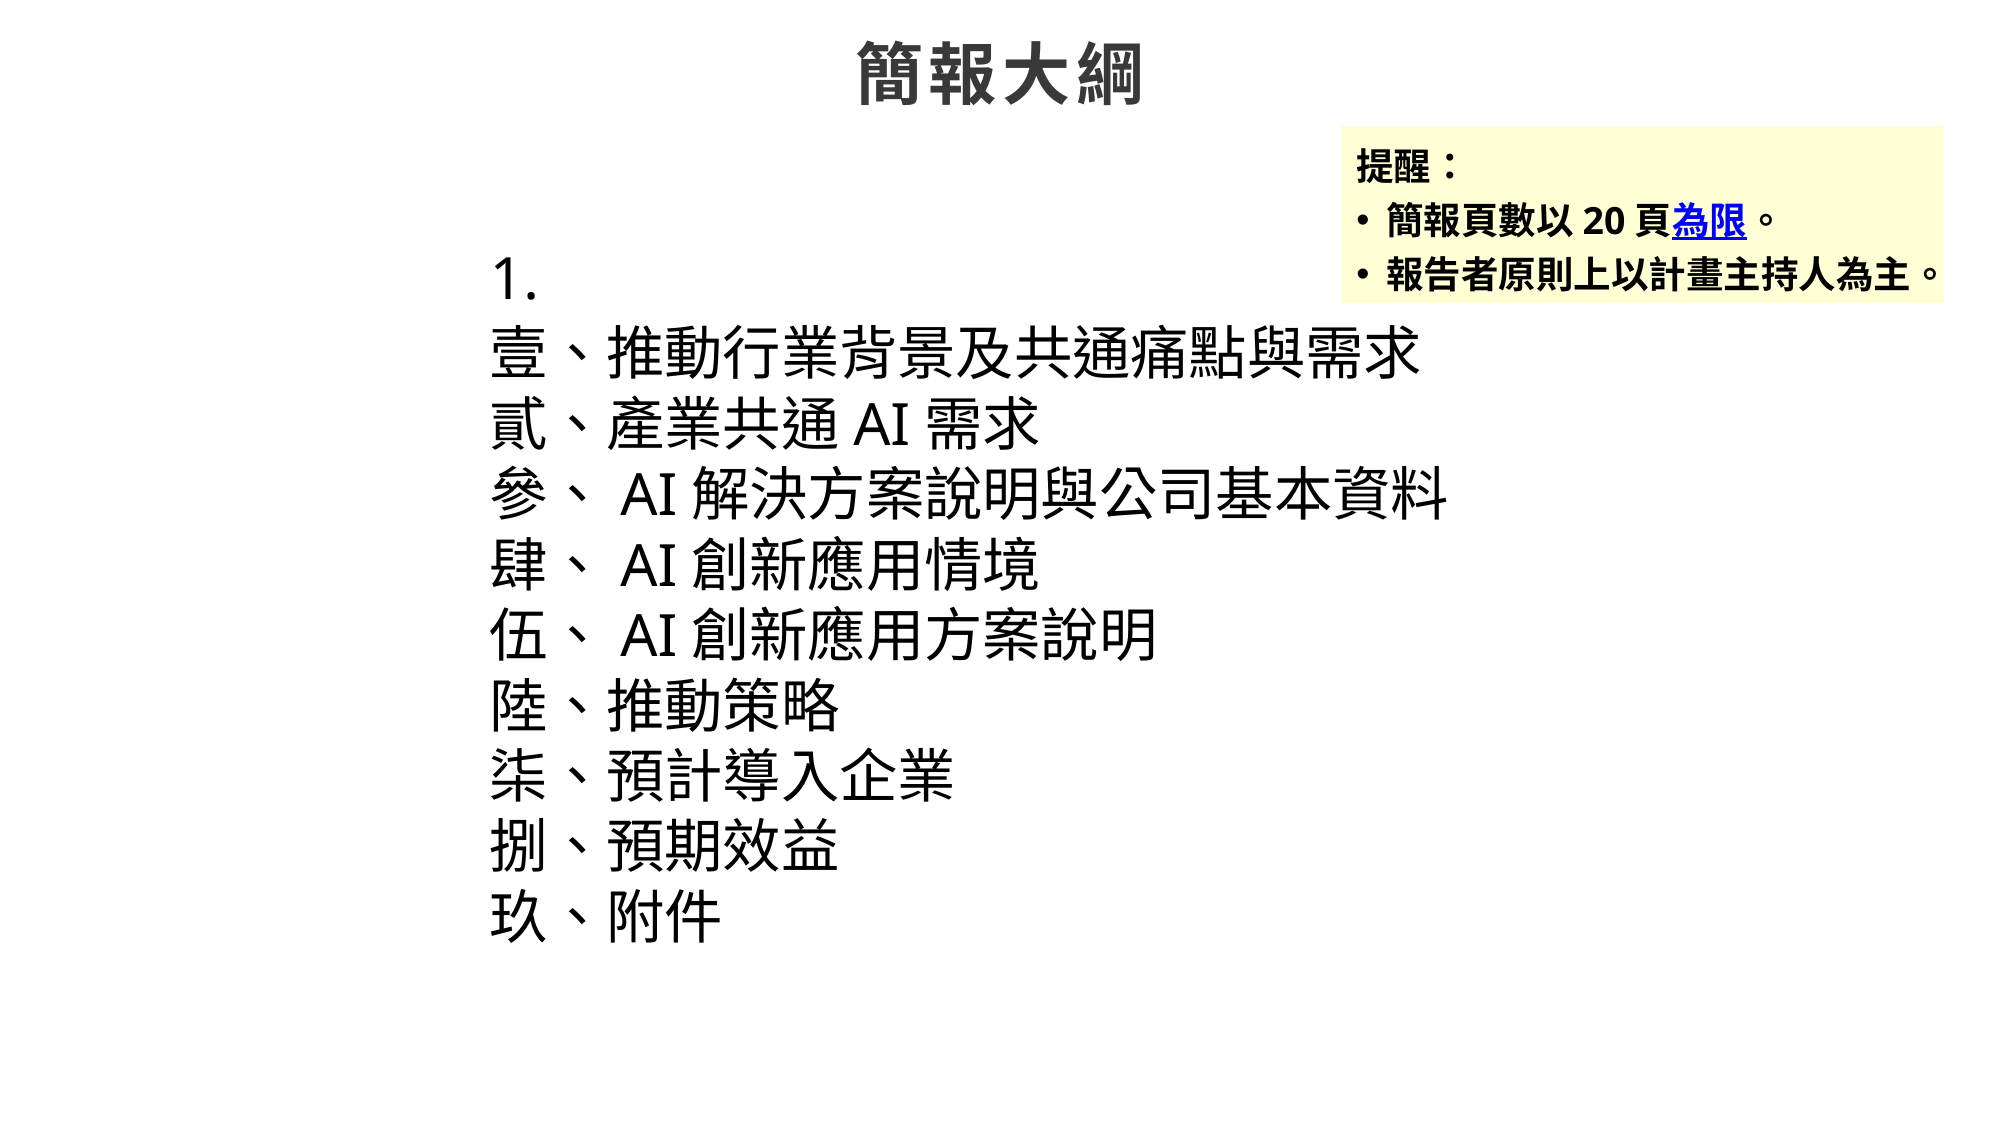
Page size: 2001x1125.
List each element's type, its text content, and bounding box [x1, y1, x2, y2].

text_box 提醒： 簡報頁數以20頁為限。 報告者原則上以計畫主持人為主。 [1341, 126, 1944, 303]
text_box 壹、推動行業背景及共通痛點與需求 貳、產業共通AI需求 參、AI解決方案說明與公司基本資料 肆、AI創新應用情境 伍、AI創新應用方案說明 陸、推動策略 柒、預計導入企業 捌、預期效益 玖、附件 [324, 228, 1675, 1005]
title 簡報大綱 [127, 9, 1873, 135]
